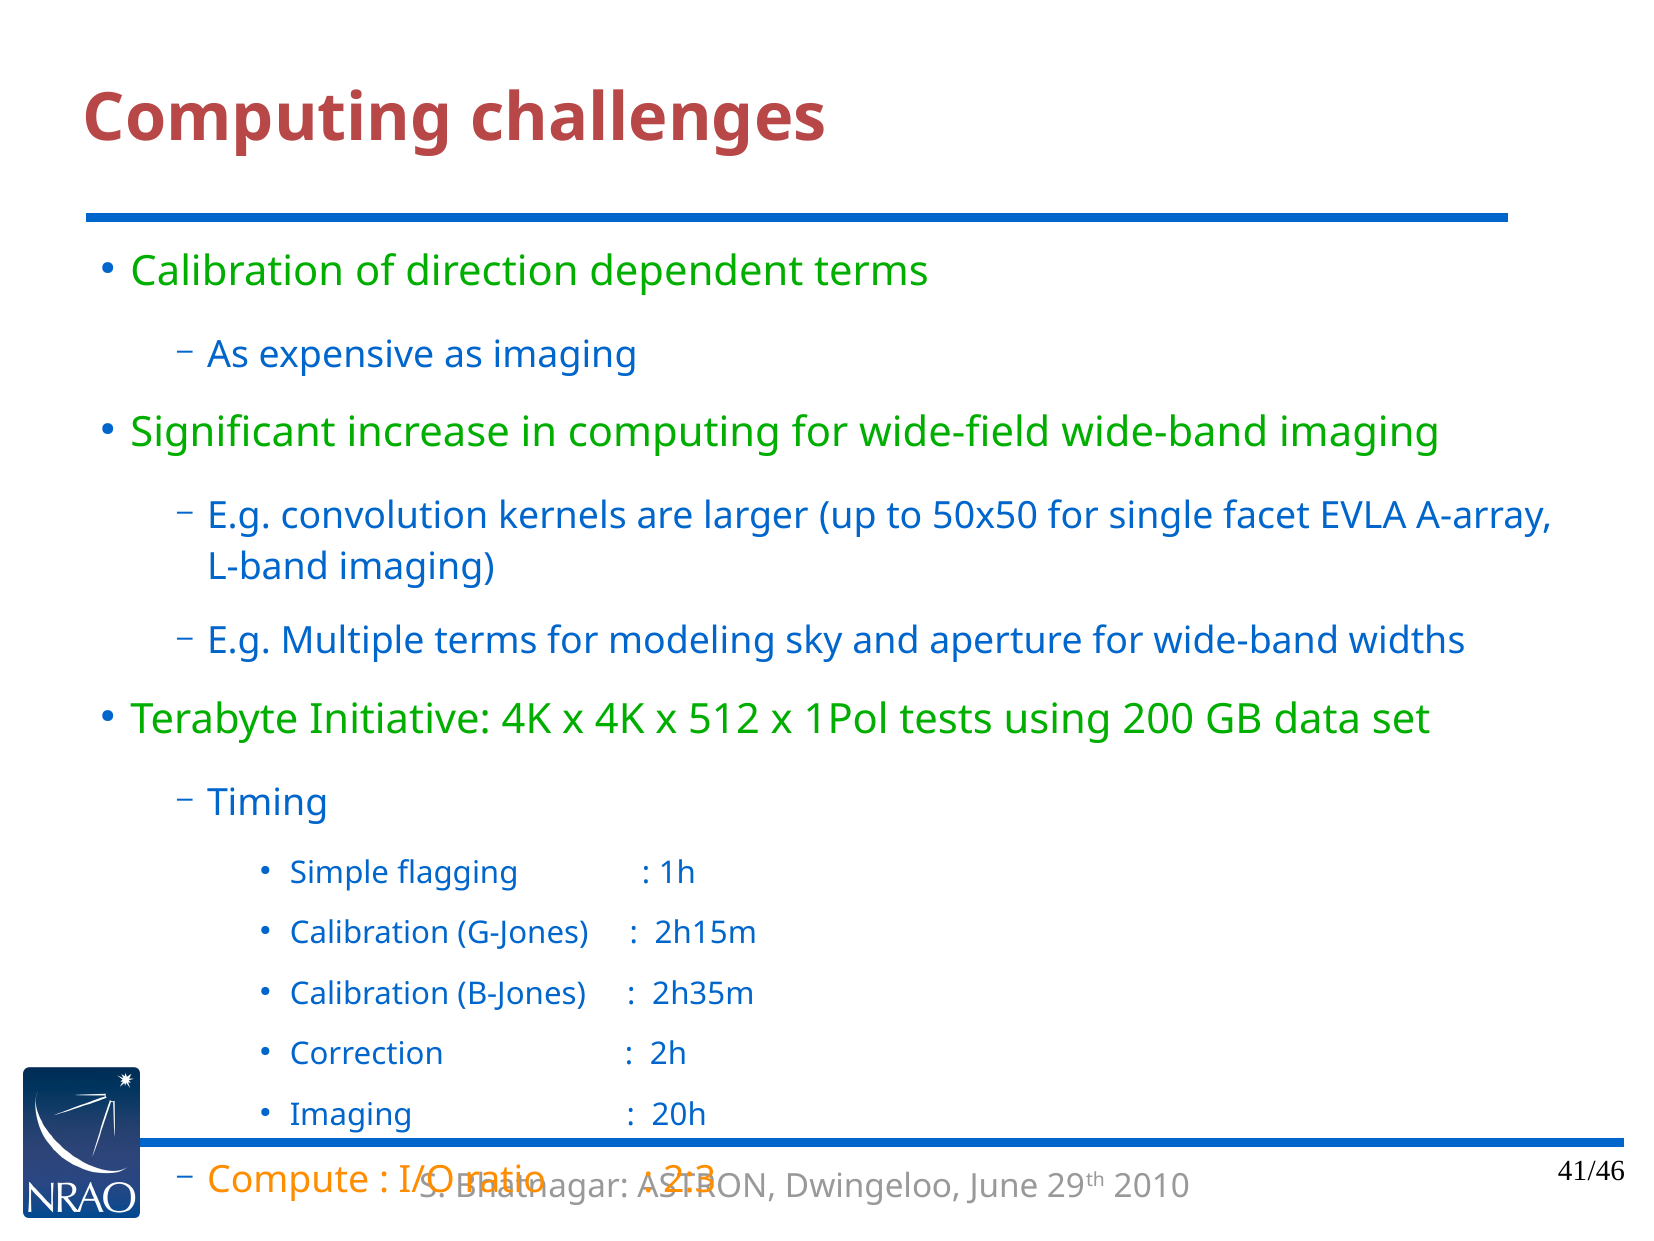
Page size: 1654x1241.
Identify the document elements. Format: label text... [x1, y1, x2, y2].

title Computing challenges [82, 49, 1571, 180]
list Calibration of direction dependent terms As expensive as imaging Significant increase in computing for wide-field wide-band imaging E.g. convolution kernels are larger (up to 50x50 for single facet EVLA A-array, L-band imaging) E.g. Multiple terms for modeling sky and aperture for wide-band widths Terabyte Initiative: 4K x 4K x 512 x 1Pol tests using 200 GB data set Timing Simple flagging : 1h Calibration (G-Jones) : 2h15m Calibration (B-Jones) : 2h35m Correction : 2h Imaging : 20h Compute : I/O ratio : 2:3 [82, 240, 1571, 1126]
picture [23, 1067, 140, 1218]
